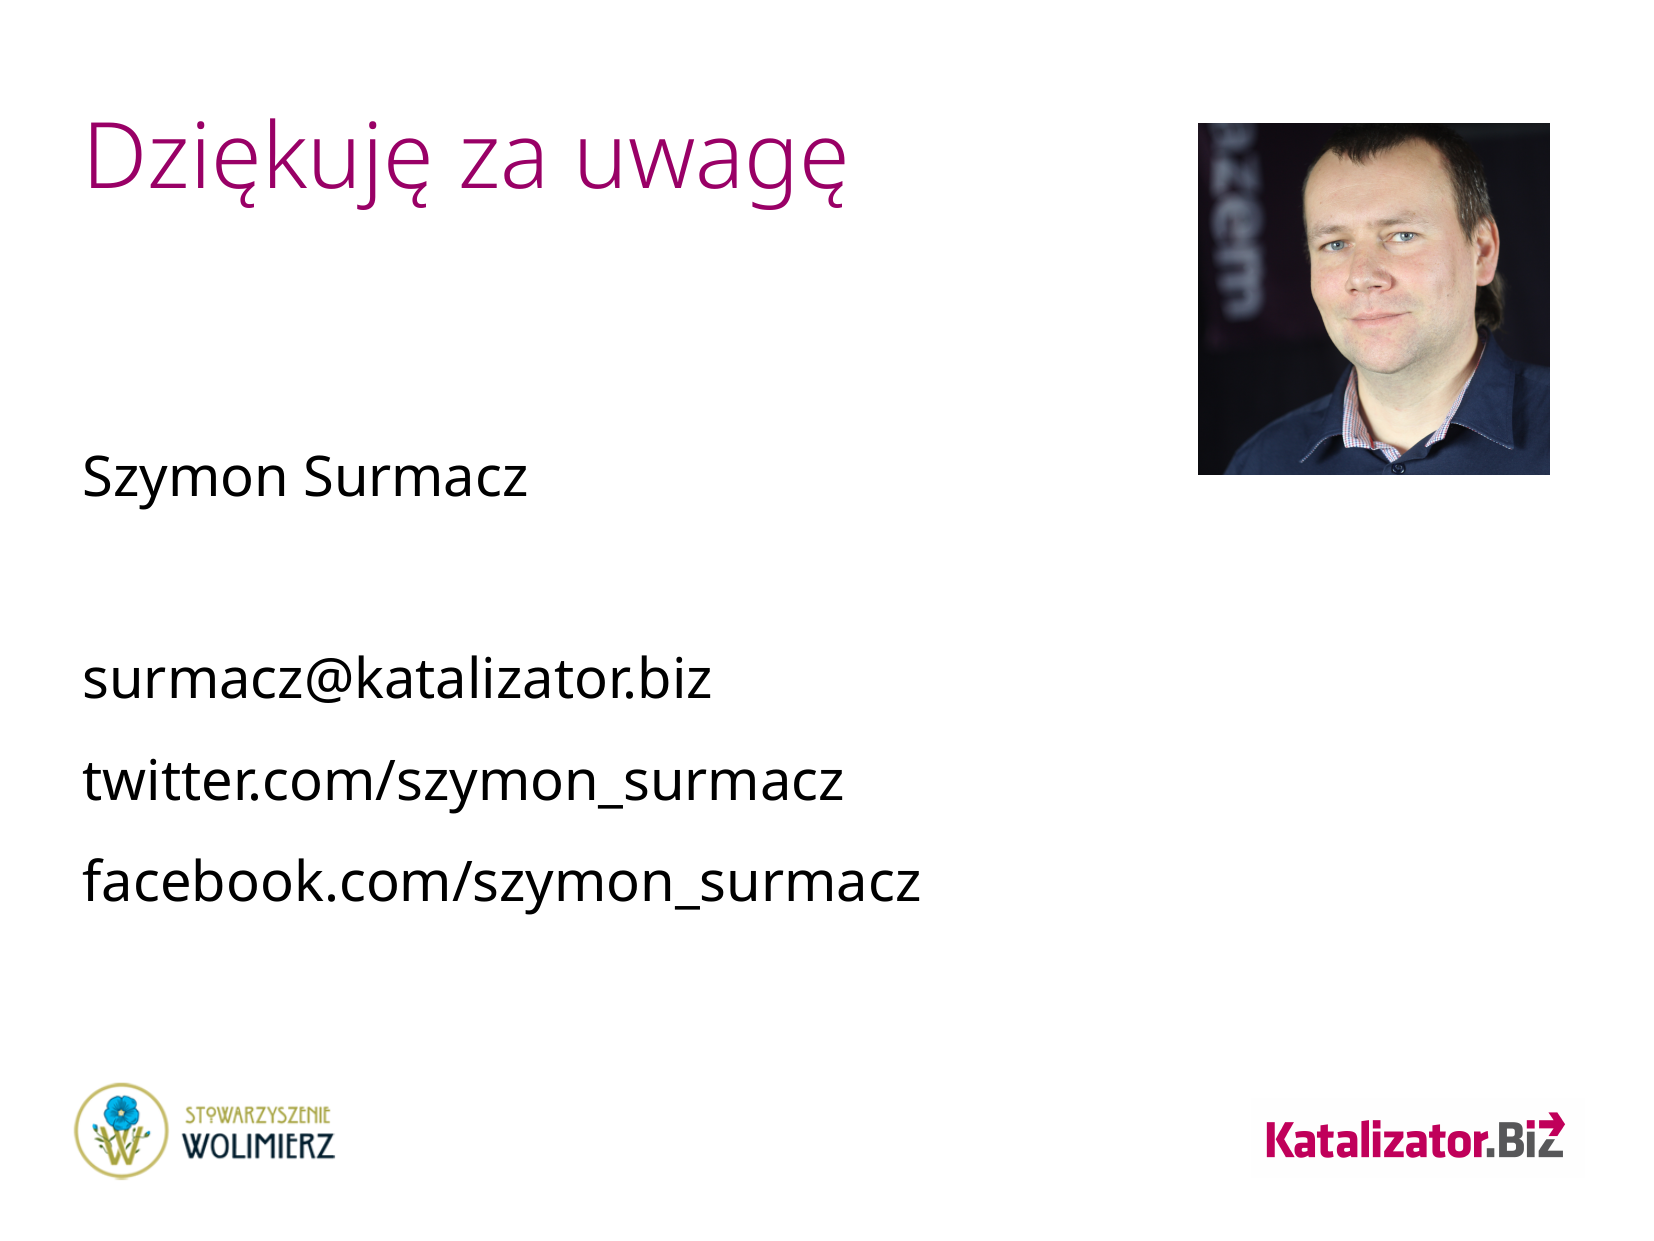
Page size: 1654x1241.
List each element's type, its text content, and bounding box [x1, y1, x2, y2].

title Dziękuję za uwagę [82, 49, 1571, 257]
picture [1198, 123, 1550, 475]
list Szymon Surmacz surmacz@katalizator.biz twitter.com/szymon_surmacz facebook.com/szymon_surmacz [82, 437, 1548, 922]
picture [1251, 1098, 1585, 1178]
picture [68, 1066, 343, 1198]
